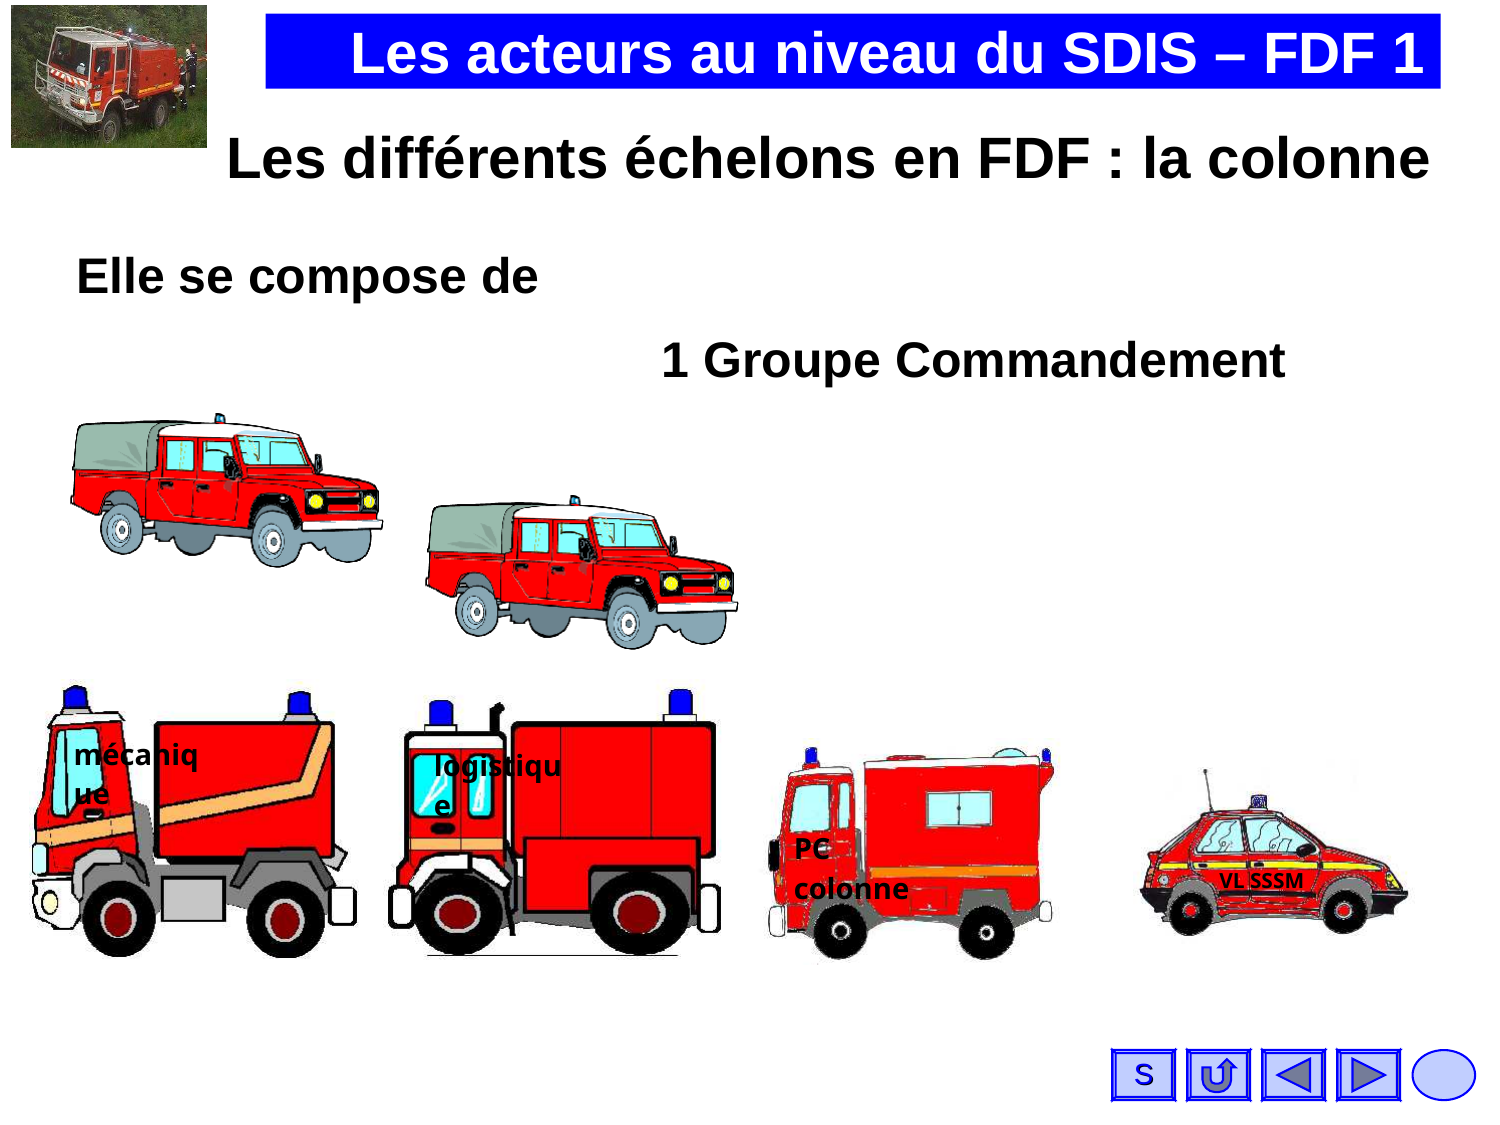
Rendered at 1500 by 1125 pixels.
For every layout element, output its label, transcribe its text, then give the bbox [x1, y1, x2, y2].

text_box Les différents échelons en FDF : la colonne [211, 118, 1447, 200]
text_box VL SSSM [1204, 858, 1331, 902]
text_box 1 Groupe Commandement [590, 324, 1359, 454]
picture [70, 413, 384, 568]
text_box Les acteurs au niveau du SDIS – FDF 1 [265, 13, 1441, 89]
picture [383, 679, 727, 969]
picture [1133, 759, 1418, 945]
picture [11, 5, 207, 148]
picture [755, 738, 1063, 965]
text_box PC colonne [779, 820, 956, 916]
picture [425, 495, 739, 650]
picture [29, 679, 361, 959]
text_box logistique [419, 737, 580, 833]
text_box [1412, 1050, 1476, 1101]
text_box mécanique [58, 726, 230, 822]
text_box Elle se compose de [61, 240, 591, 325]
